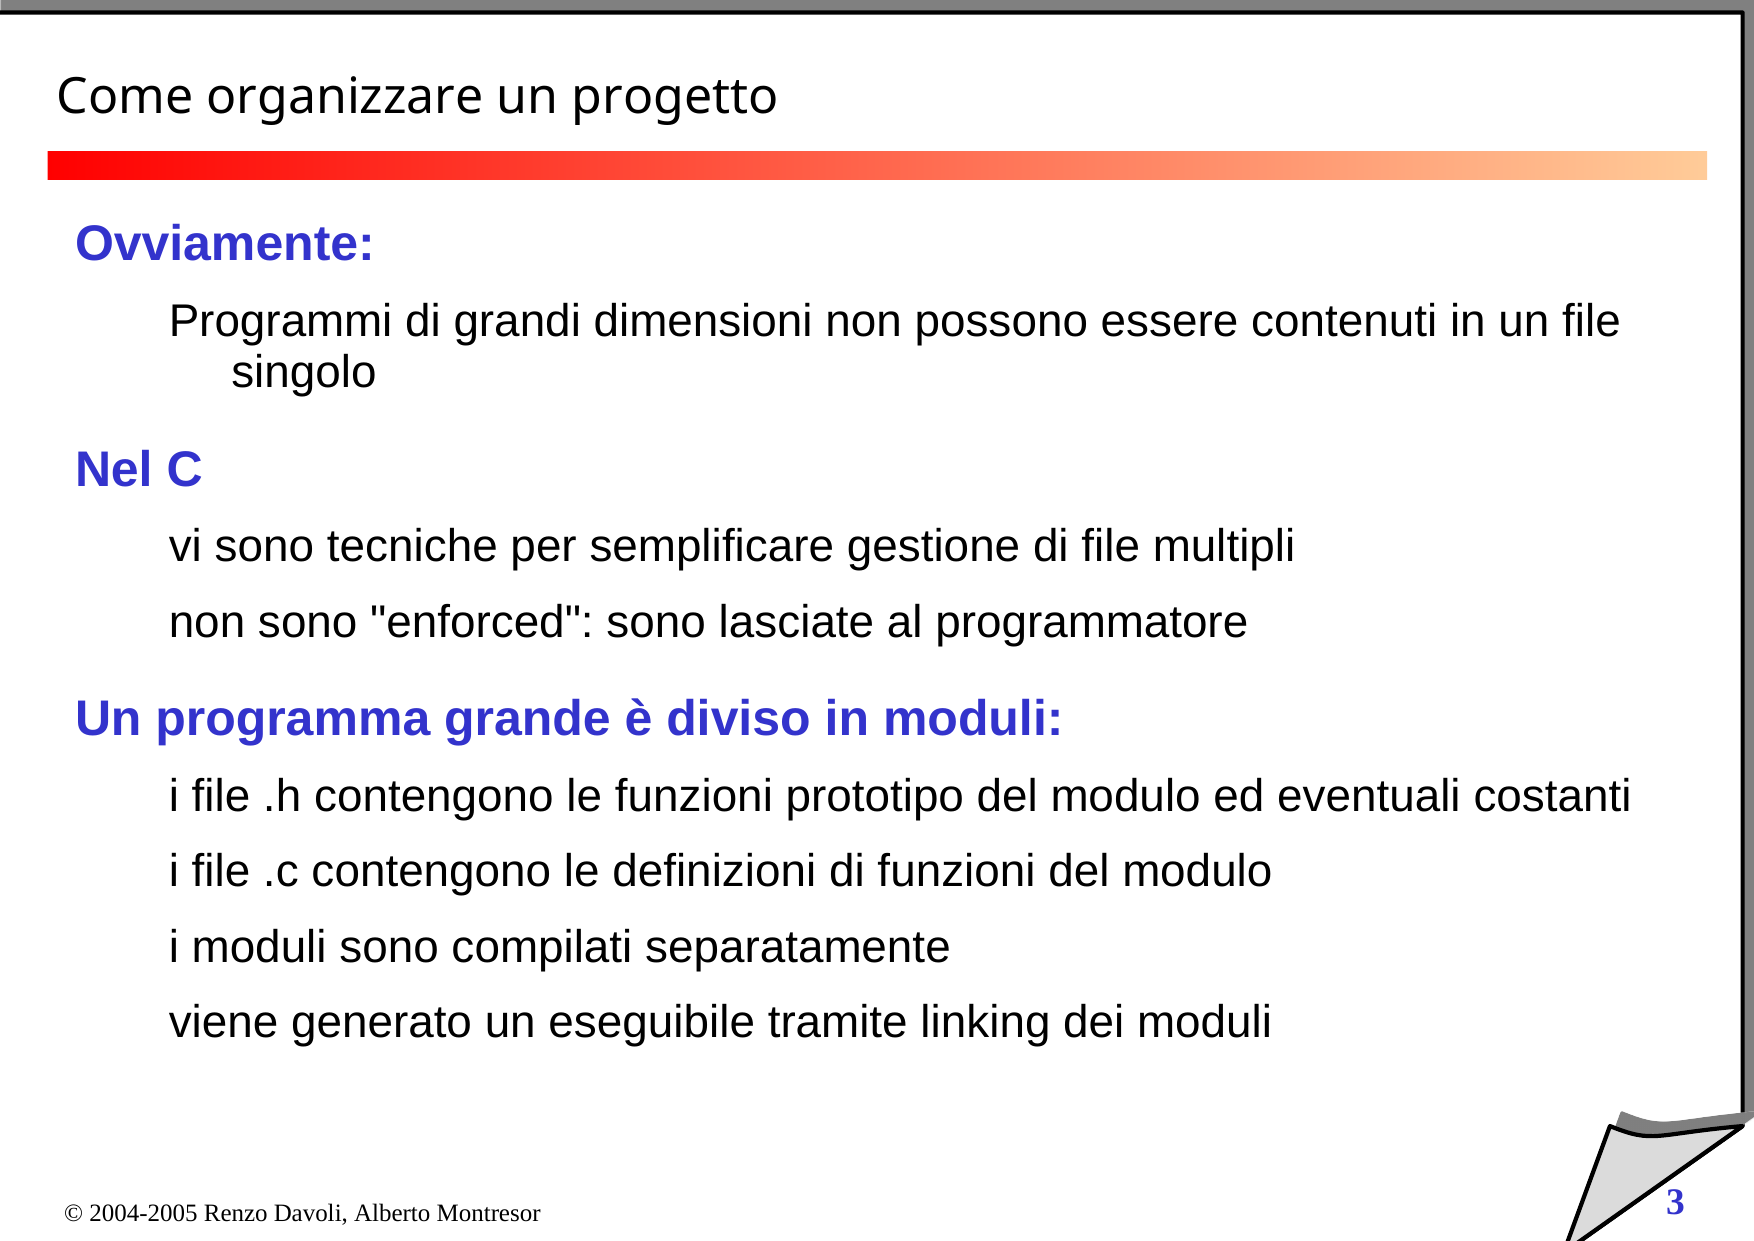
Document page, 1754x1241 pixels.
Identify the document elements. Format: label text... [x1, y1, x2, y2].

list Ovviamente: Programmi di grandi dimensioni non possono essere contenuti in un file singolo Nel C vi sono tecniche per semplificare gestione di file multipli non sono "enforced": sono lasciate al programmatore Un programma grande è diviso in moduli: i file .h contengono le funzioni prototipo del modulo ed eventuali costanti i file .c contengono le definizioni di funzioni del modulo i moduli sono compilati separatamente viene generato un eseguibile tramite linking dei moduli [58, 206, 1696, 1202]
title Come organizzare un progetto [40, 40, 1714, 153]
